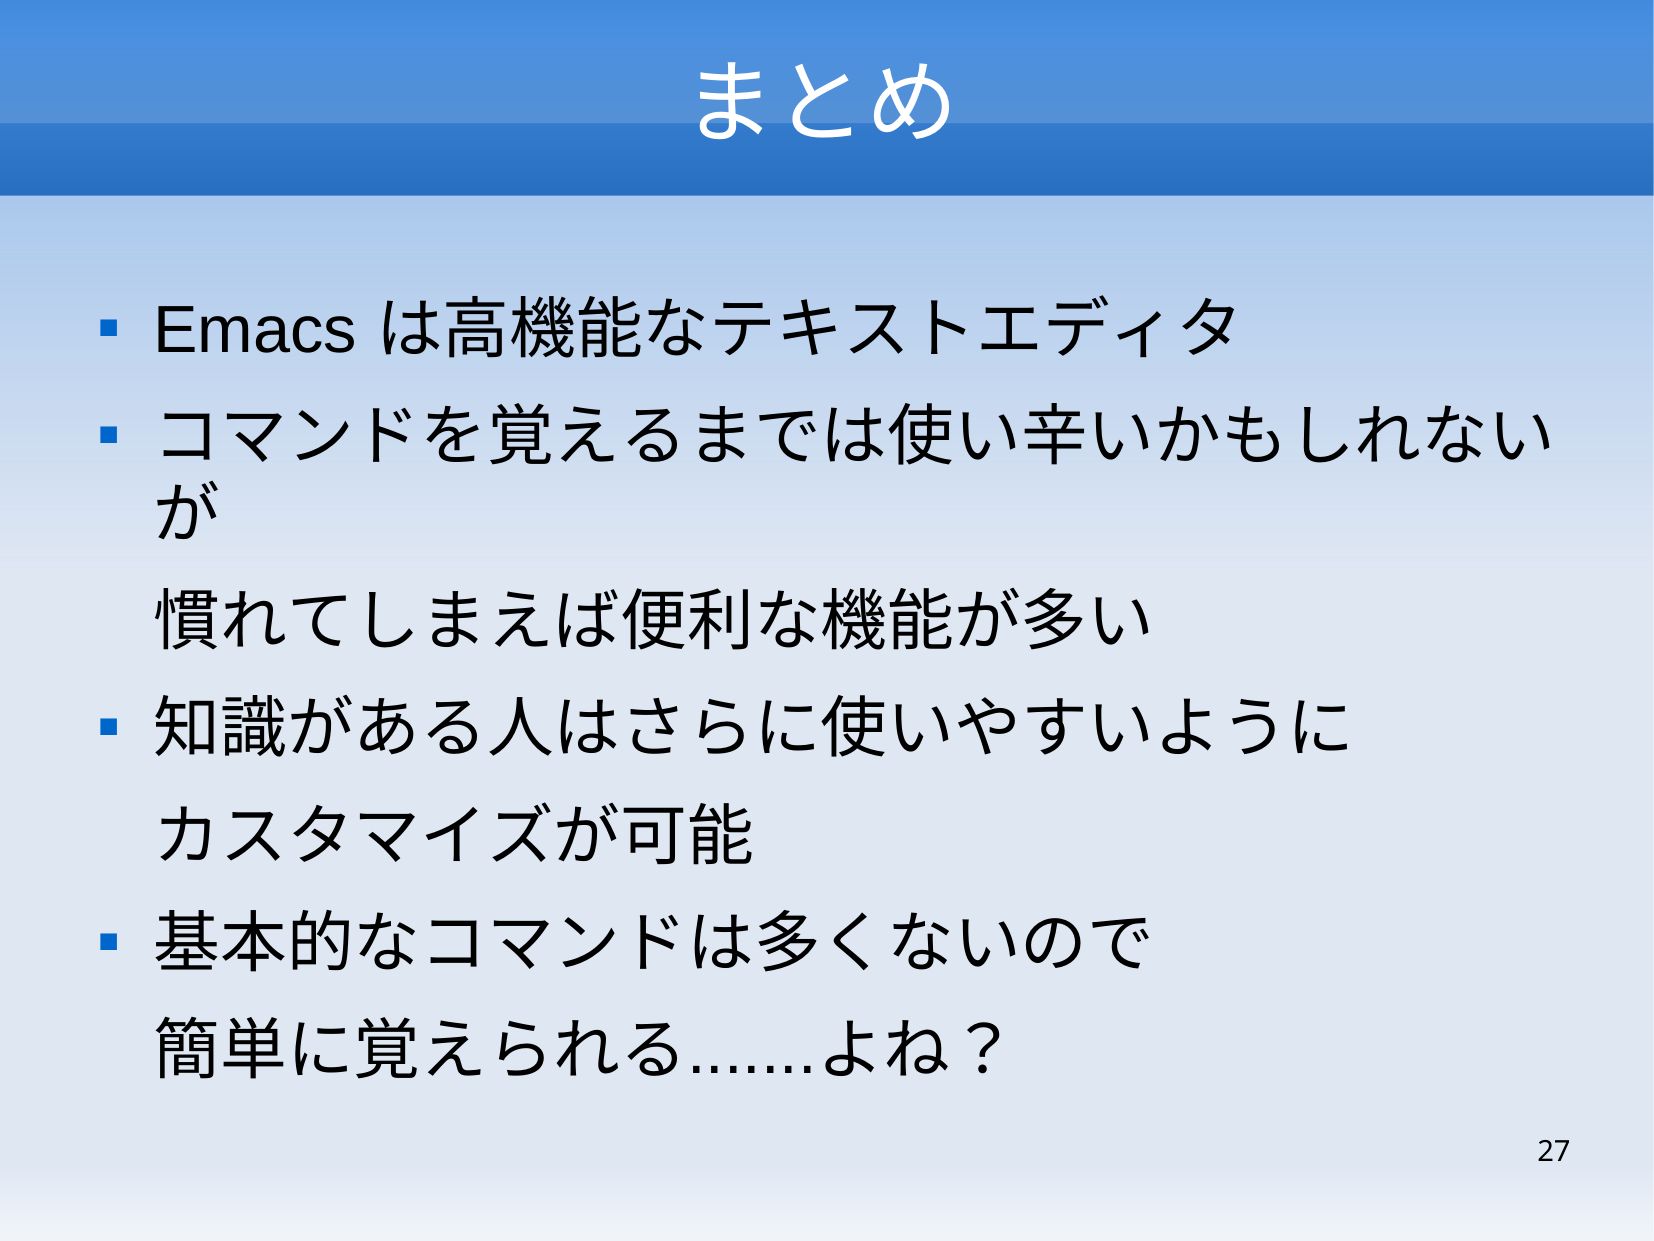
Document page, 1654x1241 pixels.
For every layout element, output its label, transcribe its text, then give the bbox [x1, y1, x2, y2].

picture [0, 0, 1654, 1241]
list Emacs は高機能なテキストエディタ コマンドを覚えるまでは使い辛いかもしれないが 慣れてしまえば便利な機能が多い 知識がある人はさらに使いやすいように カスタマイズが可能 基本的なコマンドは多くないので 簡単に覚えられる.......よね？ [82, 290, 1571, 1094]
title まとめ [76, 7, 1565, 200]
